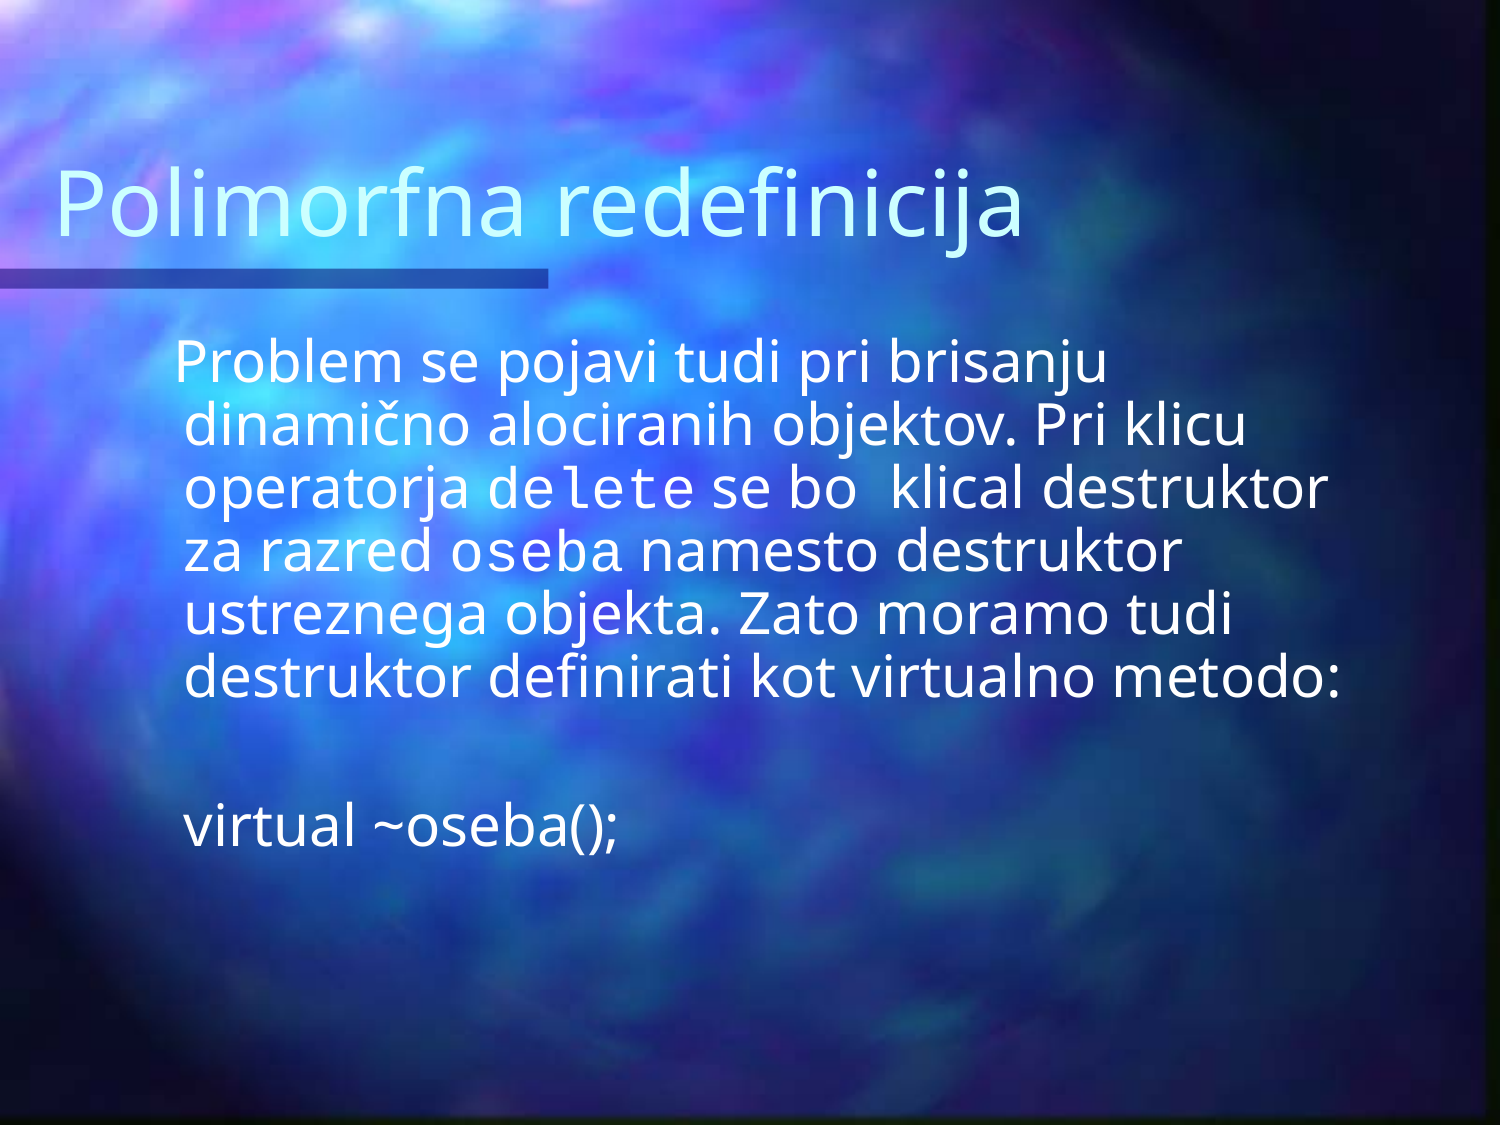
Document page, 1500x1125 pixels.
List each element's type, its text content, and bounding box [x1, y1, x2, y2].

picture [0, 0, 1500, 1125]
list Problem se pojavi tudi pri brisanju dinamično alociranih objektov. Pri klicu operatorja delete se bo klical destruktor za razred oseba namesto destruktor ustreznega objekta. Zato moramo tudi destruktor definirati kot virtualno metodo: virtual ~oseba(); [112, 324, 1388, 1000]
title Polimorfna redefinicija [37, 75, 1313, 263]
